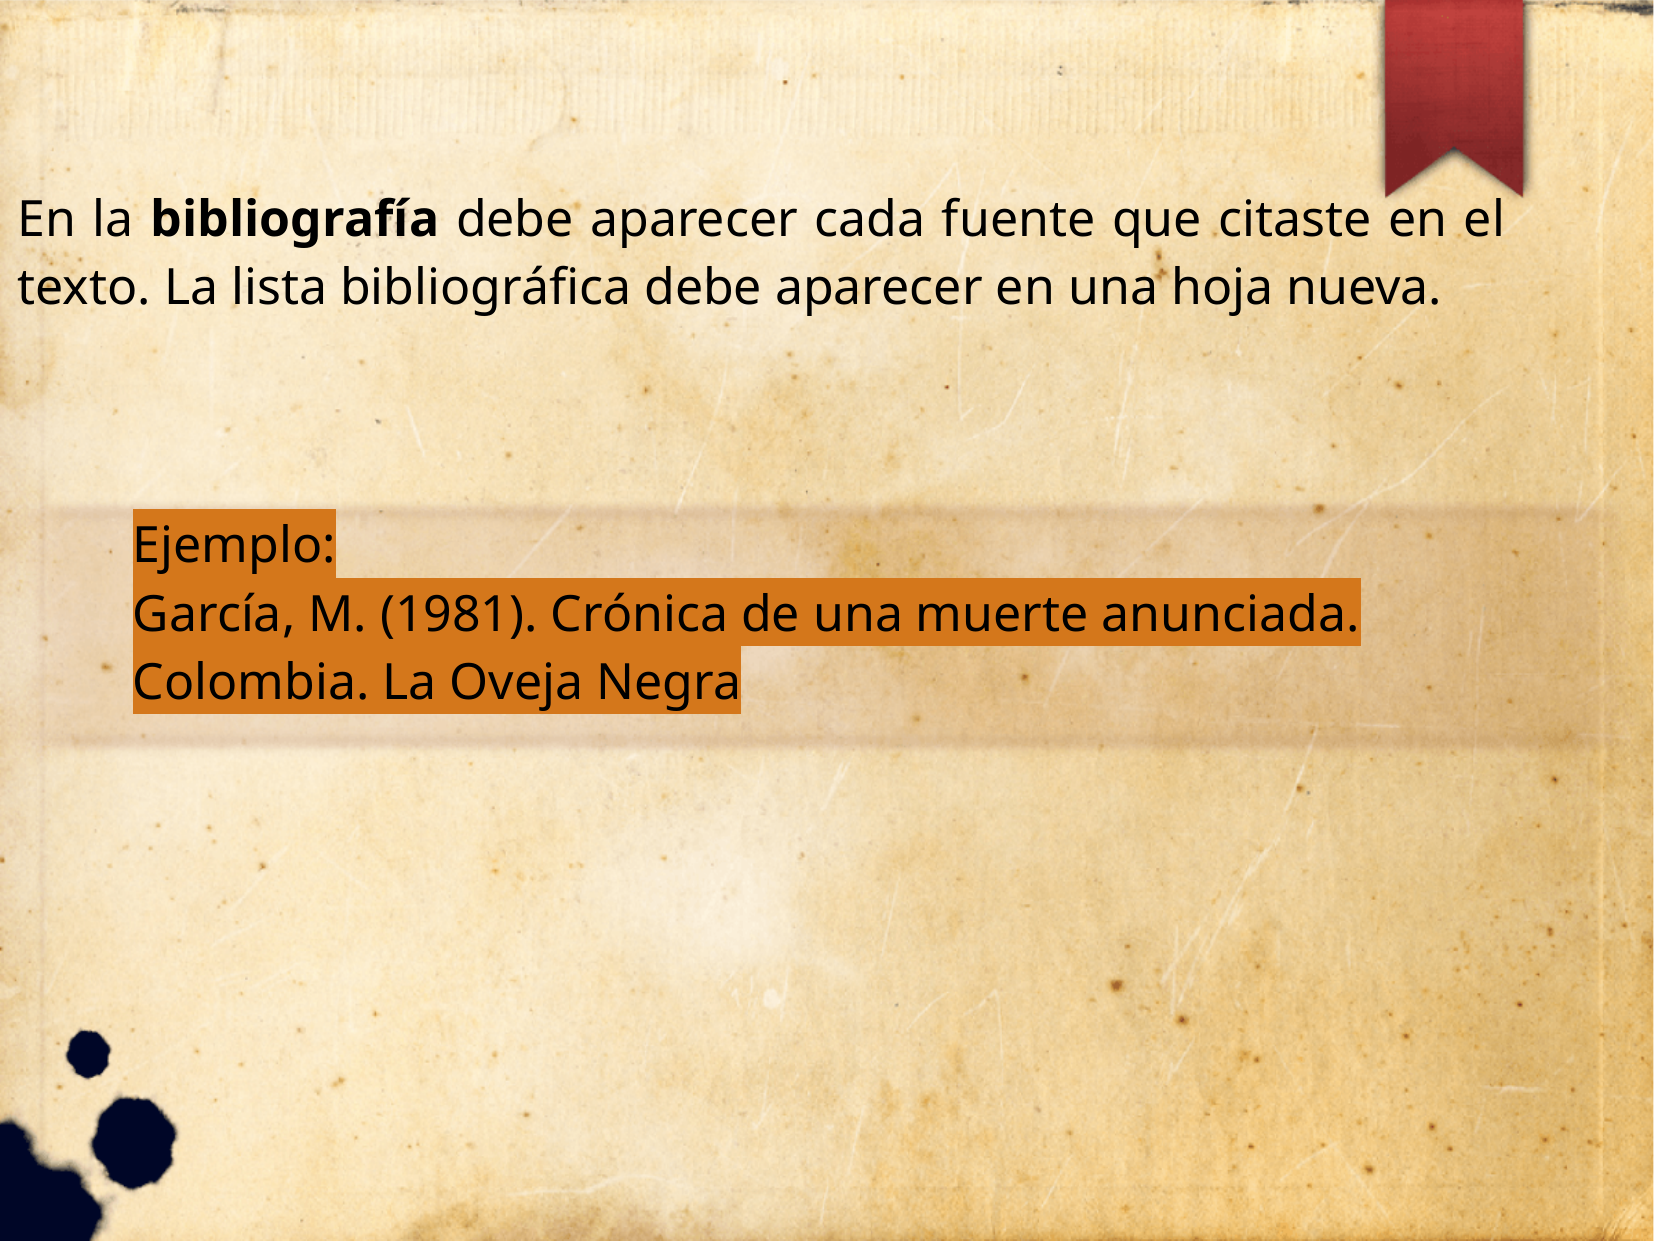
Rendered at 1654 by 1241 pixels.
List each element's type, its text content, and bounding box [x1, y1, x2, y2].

title En la bibliografía debe aparecer cada fuente que citaste en el texto. La lista bibliográfica debe aparecer en una hoja nueva. [17, 147, 1506, 355]
text_box Ejemplo: García, M. (1981). Crónica de una muerte anunciada. Colombia. La Oveja Negra [118, 501, 1418, 819]
picture [0, 0, 1654, 1241]
